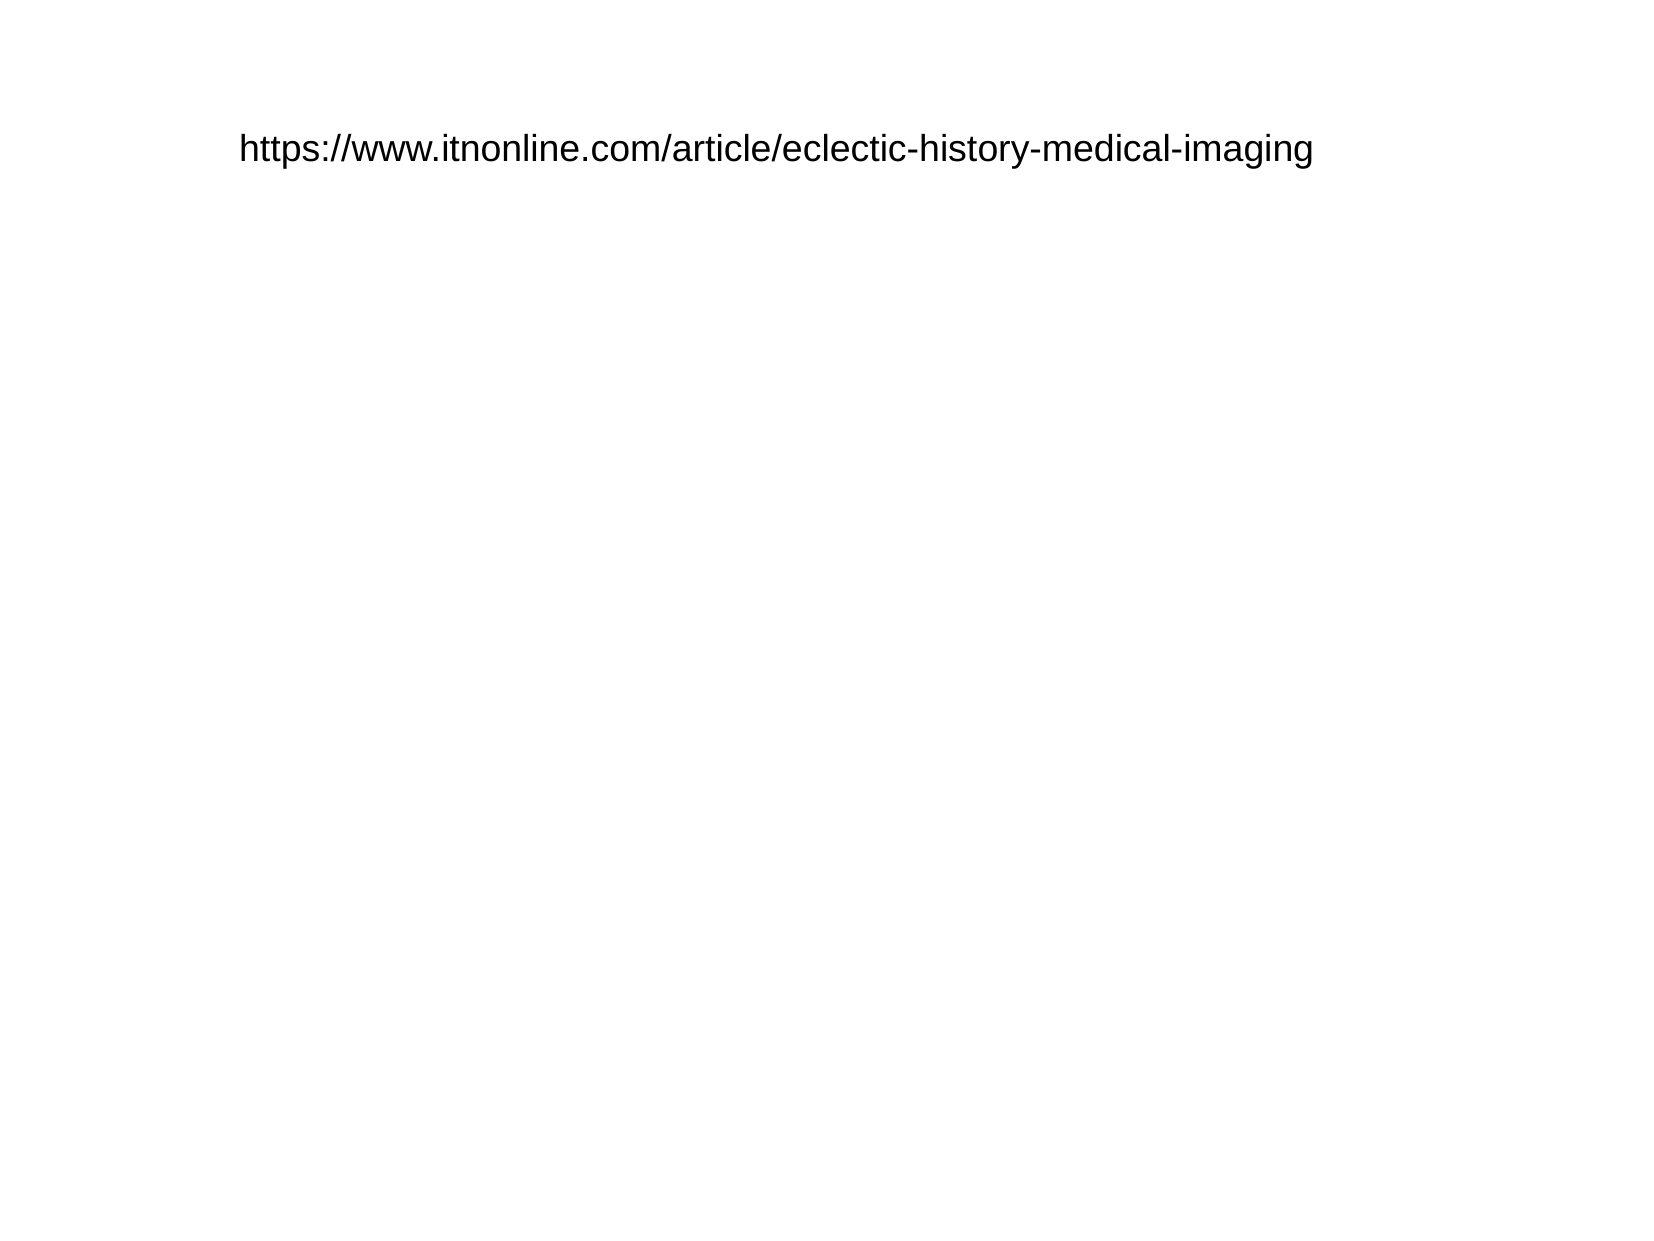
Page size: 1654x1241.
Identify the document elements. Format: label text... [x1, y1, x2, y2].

text_box https://www.itnonline.com/article/eclectic-history-medical-imaging [224, 120, 1330, 178]
